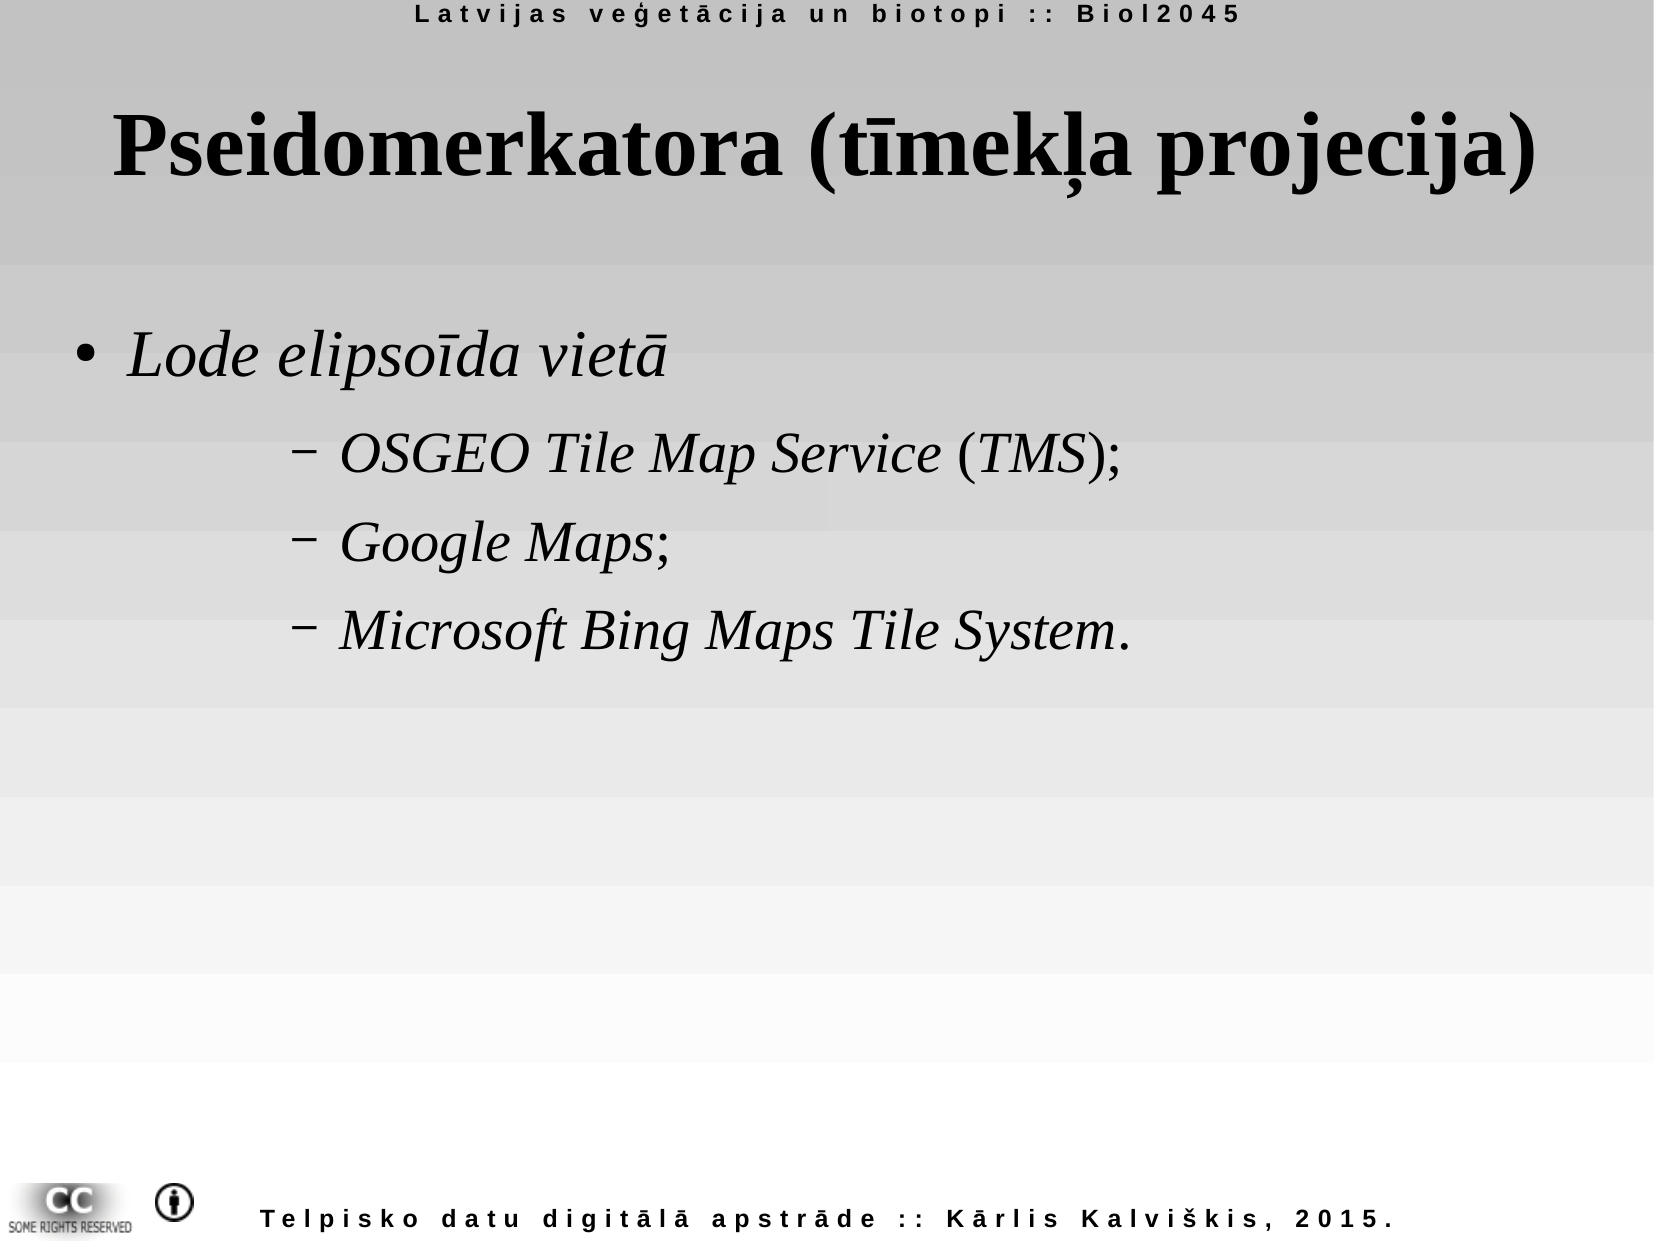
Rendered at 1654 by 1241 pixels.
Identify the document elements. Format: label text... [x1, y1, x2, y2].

picture [0, 287, 1654, 1241]
list Lode elipsoīda vietā OSGEO Tile Map Service (TMS); Google Maps; Microsoft Bing Maps Tile System. [56, 317, 1600, 1175]
title Pseidomerkatora (tīmekļa projecija) [0, 1, 1654, 287]
